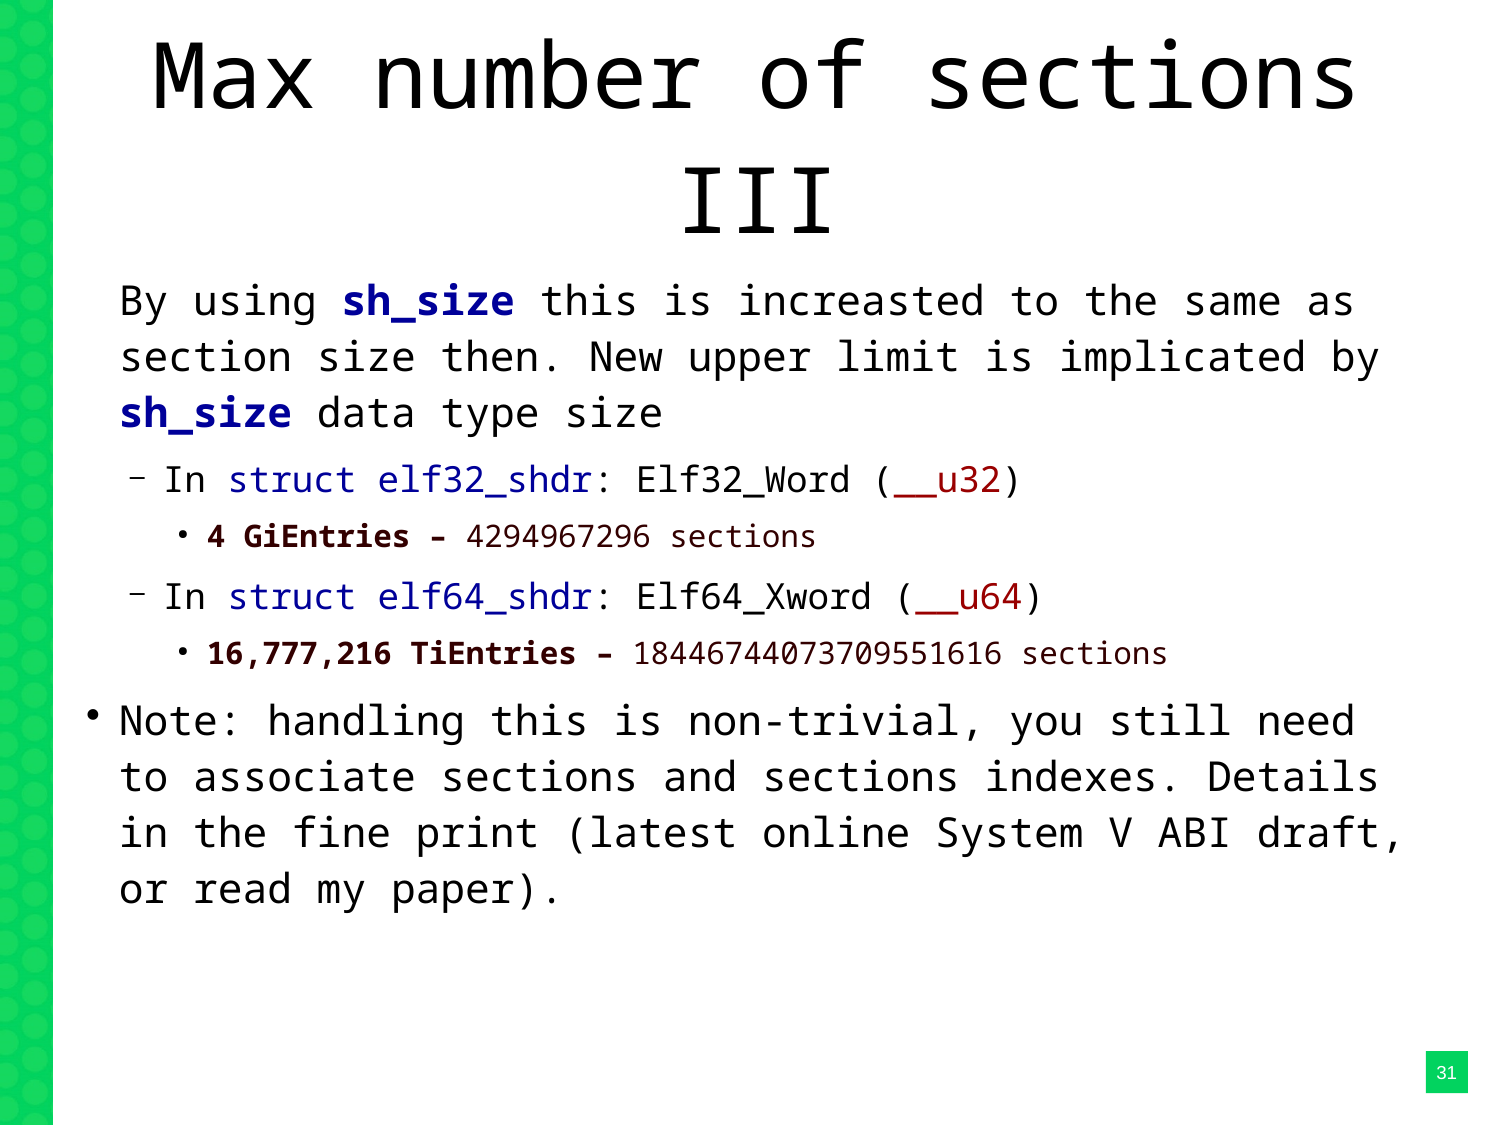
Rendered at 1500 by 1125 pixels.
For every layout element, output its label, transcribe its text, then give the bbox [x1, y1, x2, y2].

list By using sh_size this is increasted to the same as section size then. New upper limit is implicated by sh_size data type size In struct elf32_shdr: Elf32_Word (__u32) 4 GiEntries – 4294967296 sections In struct elf64_shdr: Elf64_Xword (__u64) 16,777,216 TiEntries – 18446744073709551616 sections Note: handling this is non-trivial, you still need to associate sections and sections indexes. Details in the fine print (latest online System V ABI draft, or read my paper). [75, 271, 1426, 924]
title Max number of sections III [54, 41, 1426, 230]
picture [0, 0, 53, 1125]
text_box <number> [1425, 1051, 1468, 1094]
